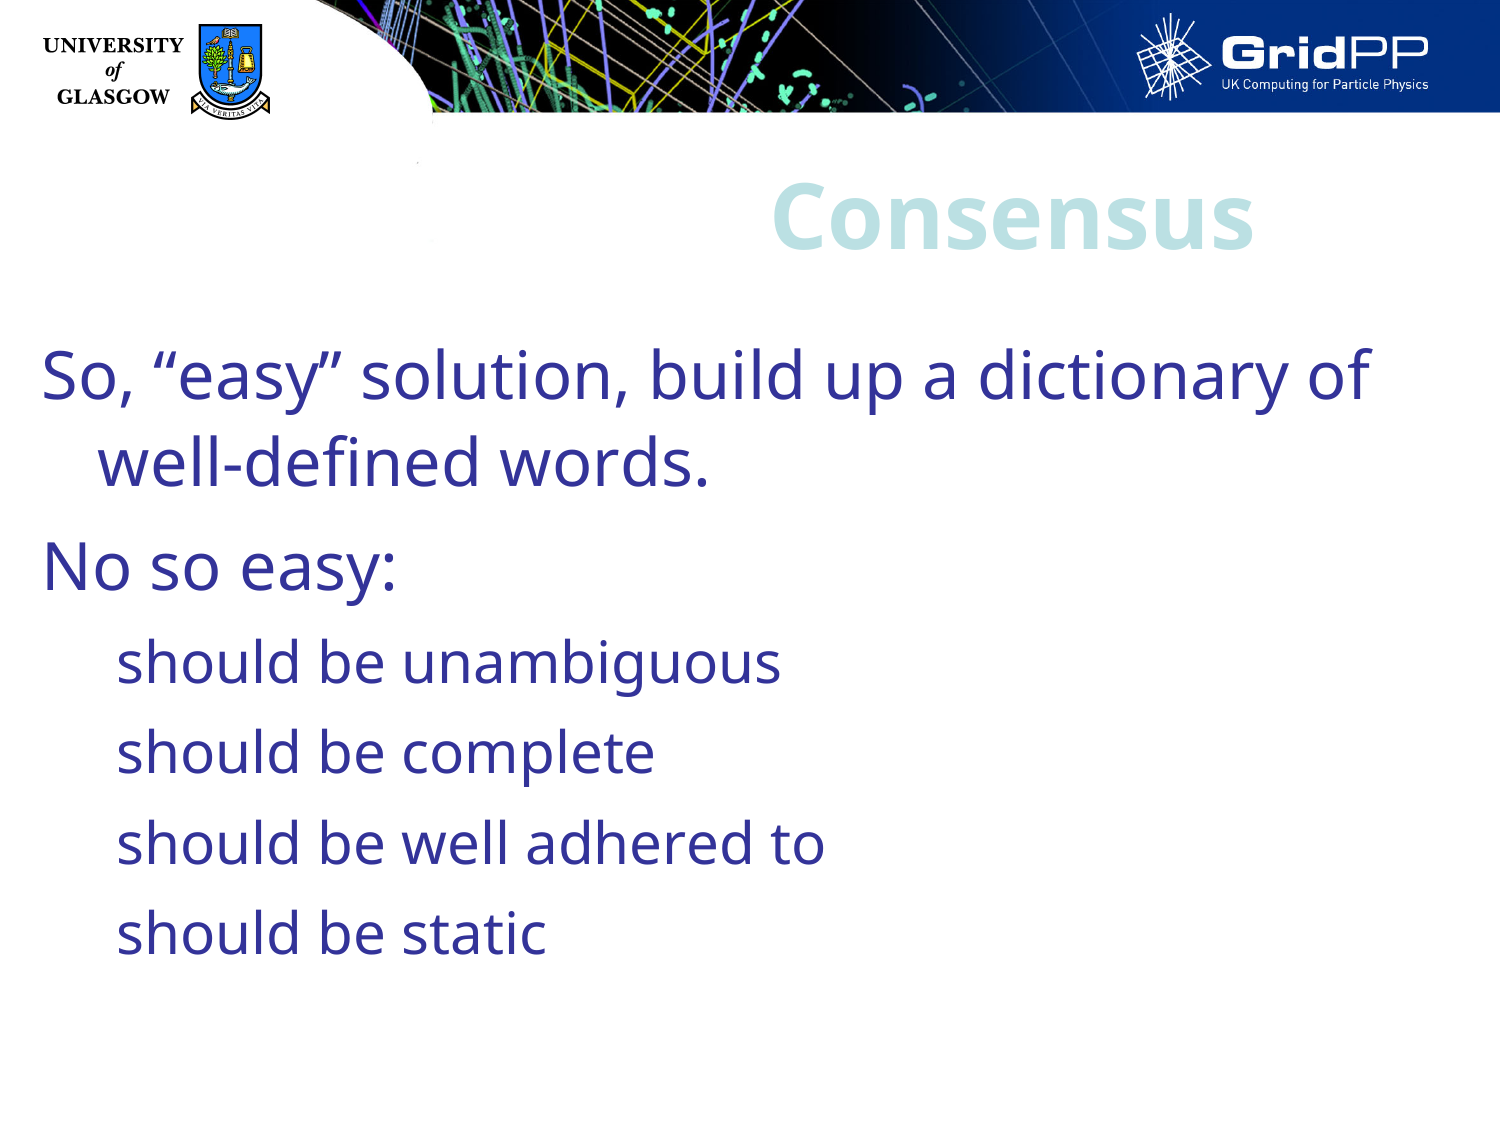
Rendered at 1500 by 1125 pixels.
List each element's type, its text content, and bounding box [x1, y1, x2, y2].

list So, “easy” solution, build up a dictionary of well-defined words. No so easy: should be unambiguous should be complete should be well adhered to should be static [41, 329, 1442, 1105]
title Consensus [568, 94, 1457, 334]
picture [0, 0, 1500, 1125]
